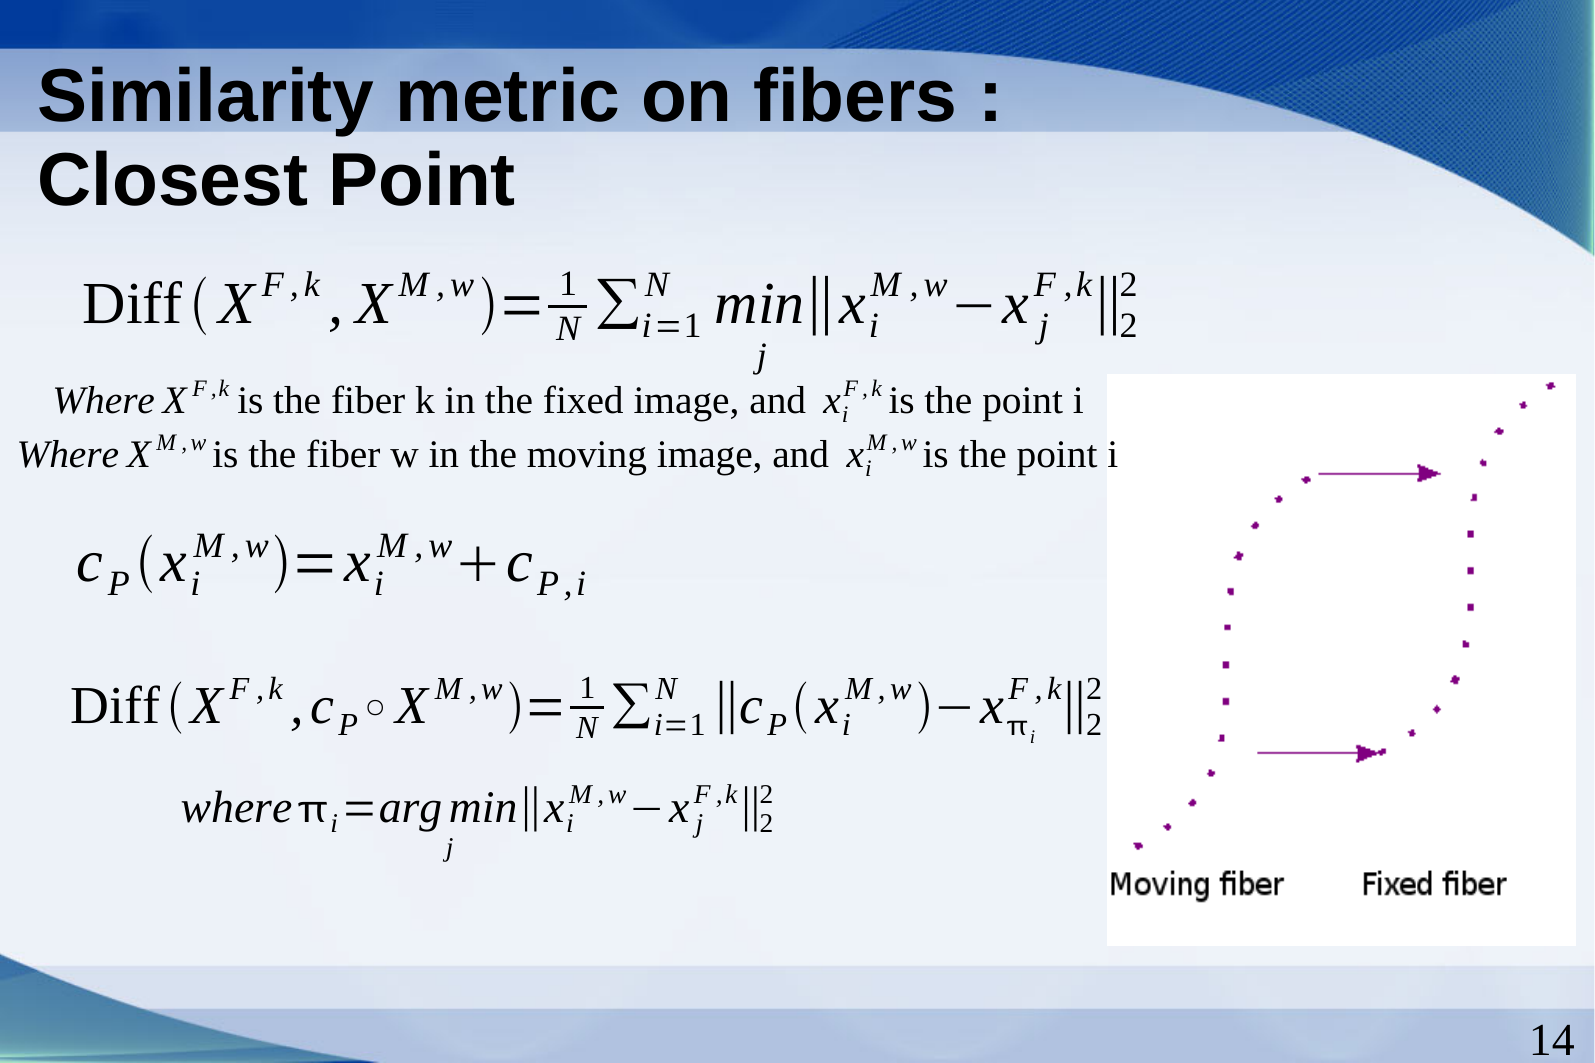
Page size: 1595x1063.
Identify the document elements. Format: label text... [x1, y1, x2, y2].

chart [69, 524, 593, 604]
chart [63, 669, 1108, 748]
title Similarity metric on fibers : Closest Point [37, 37, 1527, 237]
chart [172, 778, 779, 863]
chart [10, 262, 1144, 482]
picture [0, 0, 1595, 1063]
